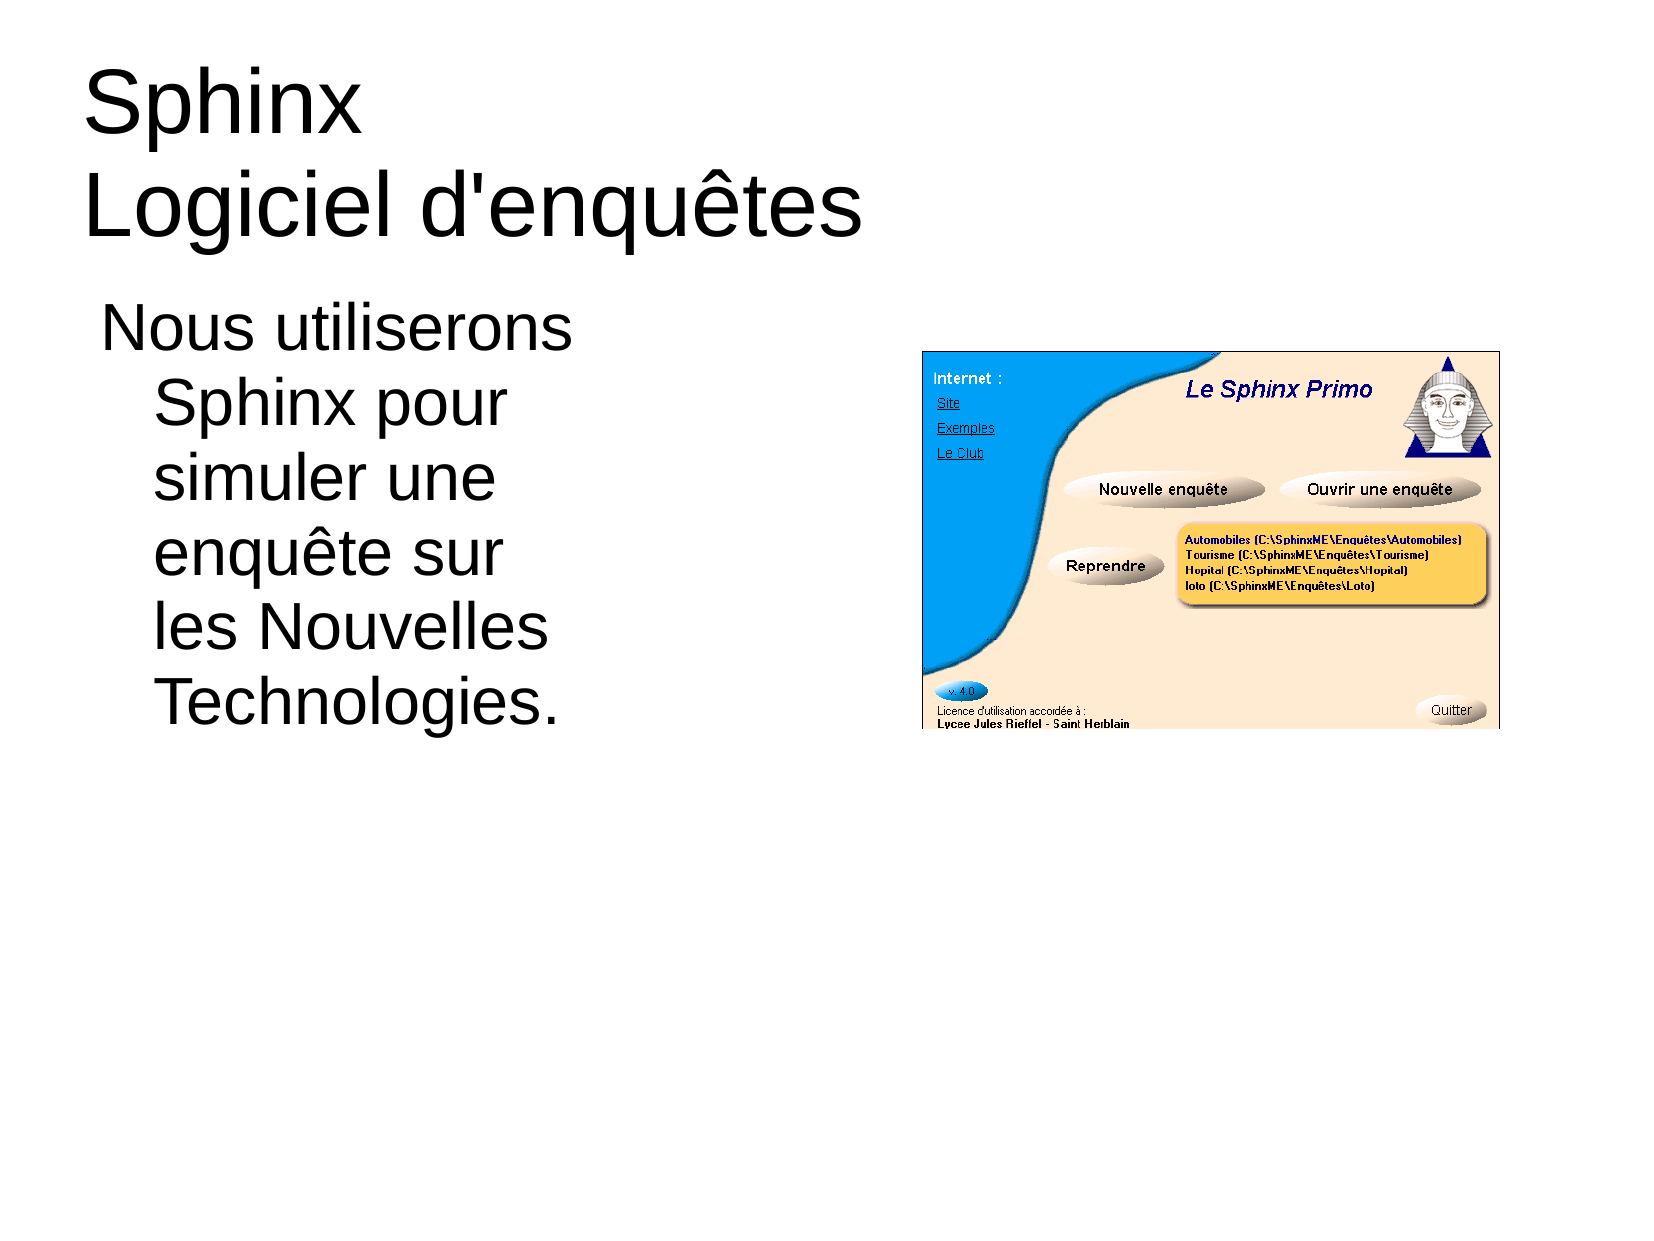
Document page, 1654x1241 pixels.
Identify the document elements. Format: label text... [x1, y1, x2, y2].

picture [915, 324, 1506, 729]
list Nous utiliserons Sphinx pour simuler une enquête sur les Nouvelles Technologies. [82, 290, 591, 1094]
title Sphinx Logiciel d'enquêtes [82, 49, 1571, 257]
